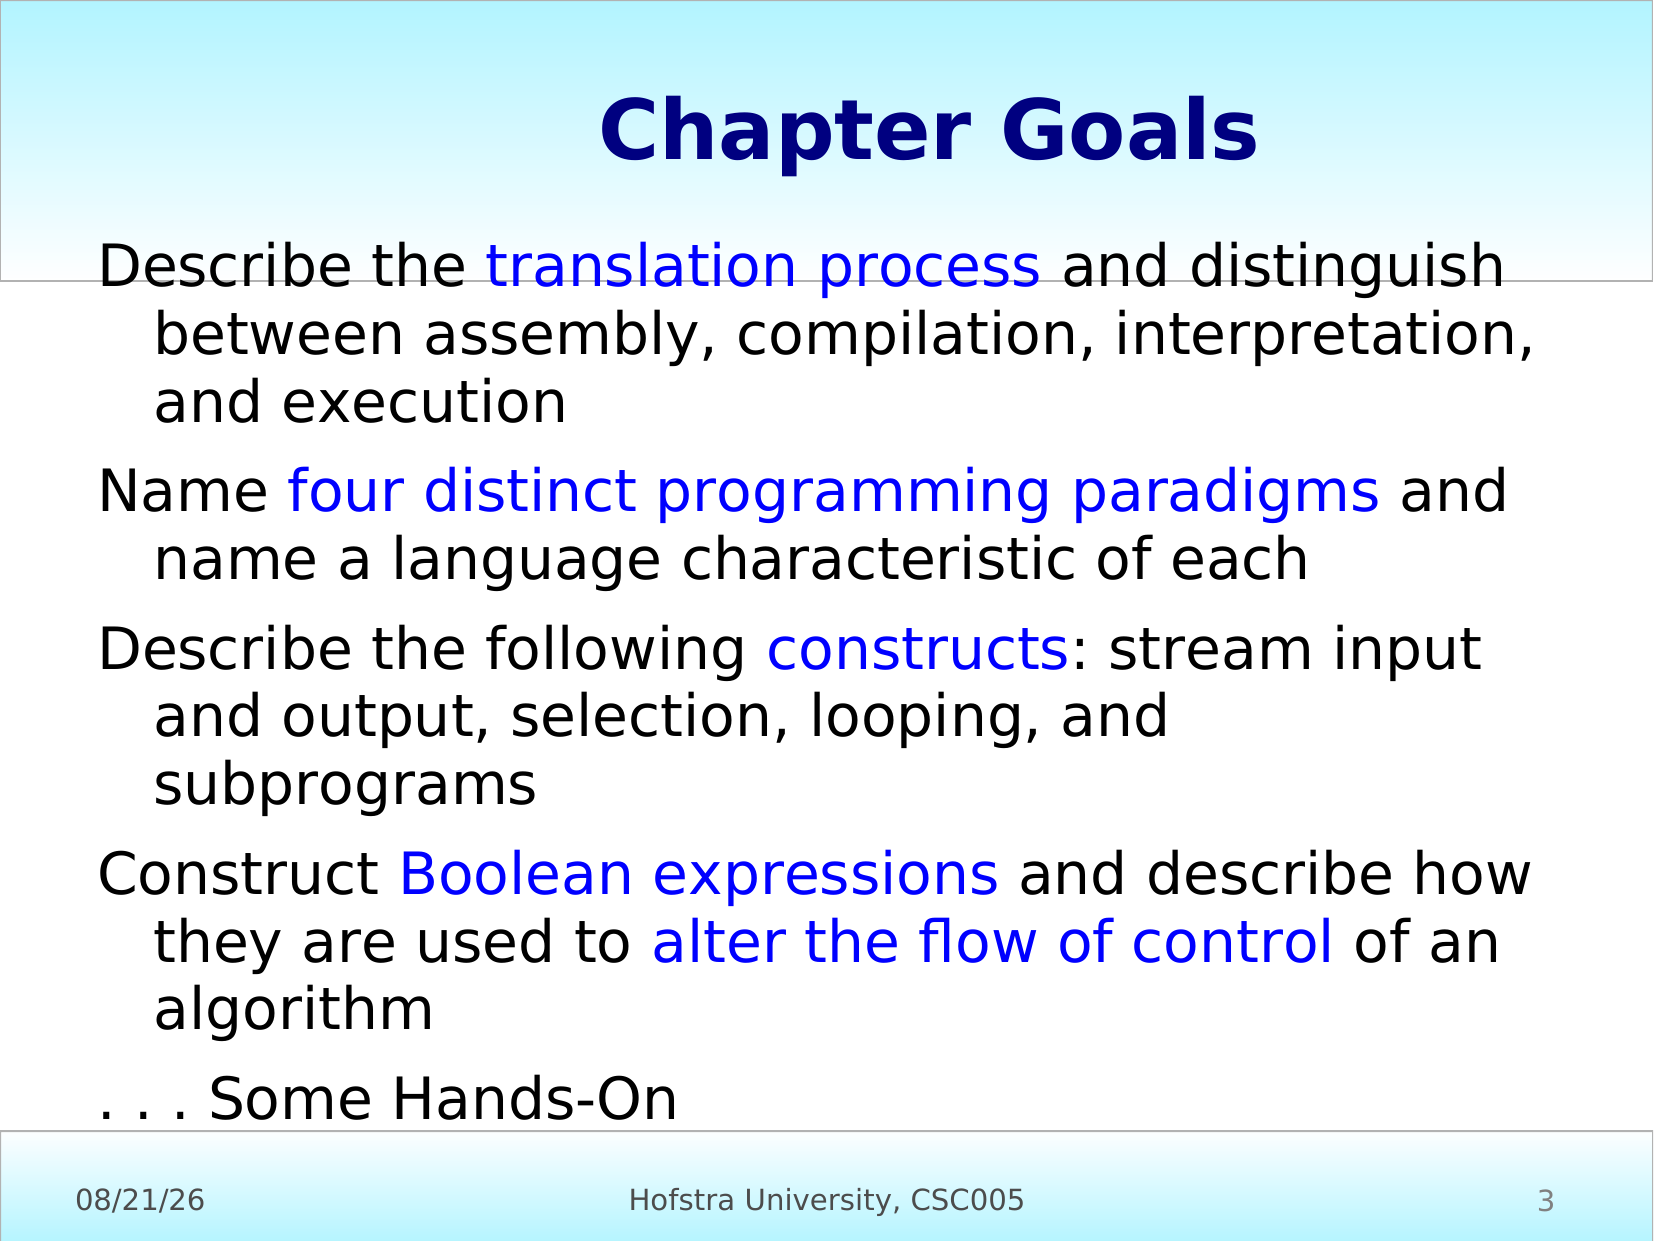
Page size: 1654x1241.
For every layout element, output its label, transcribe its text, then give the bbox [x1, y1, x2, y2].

title Chapter Goals [247, 27, 1612, 235]
list Describe the translation process and distinguish between assembly, compilation, interpretation, and execution Name four distinct programming paradigms and name a language characteristic of each Describe the following constructs: stream input and output, selection, looping, and subprograms Construct Boolean expressions and describe how they are used to alter the flow of control of an algorithm . . . Some Hands-On [82, 225, 1571, 1241]
